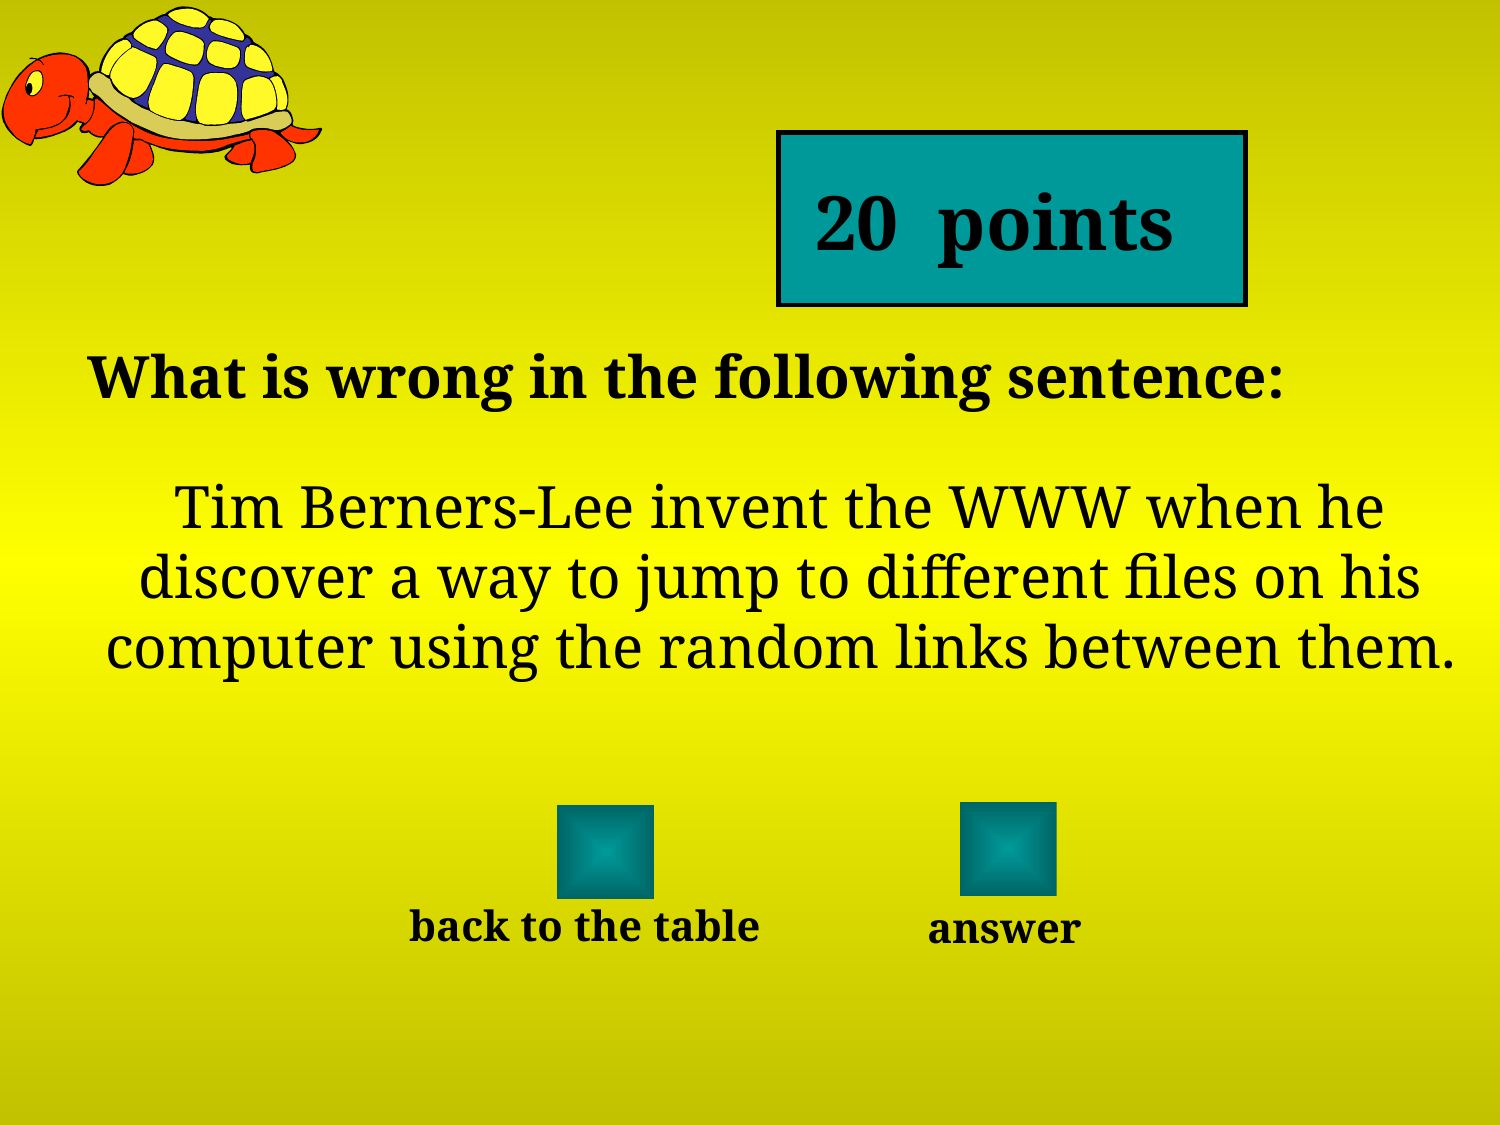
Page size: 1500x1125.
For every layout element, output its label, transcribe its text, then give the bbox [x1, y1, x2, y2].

text_box [778, 132, 1246, 306]
text_box answer [859, 894, 1150, 959]
text_box 20 points [800, 167, 1213, 273]
title Tim Berners-Lee invent the WWW when he discover a way to jump to different files on his computer using the random links between them. [61, 471, 1500, 680]
text_box What is wrong in the following sentence: [73, 332, 1404, 418]
text_box back to the table [385, 892, 784, 958]
text_box [557, 805, 654, 899]
text_box [960, 802, 1057, 896]
